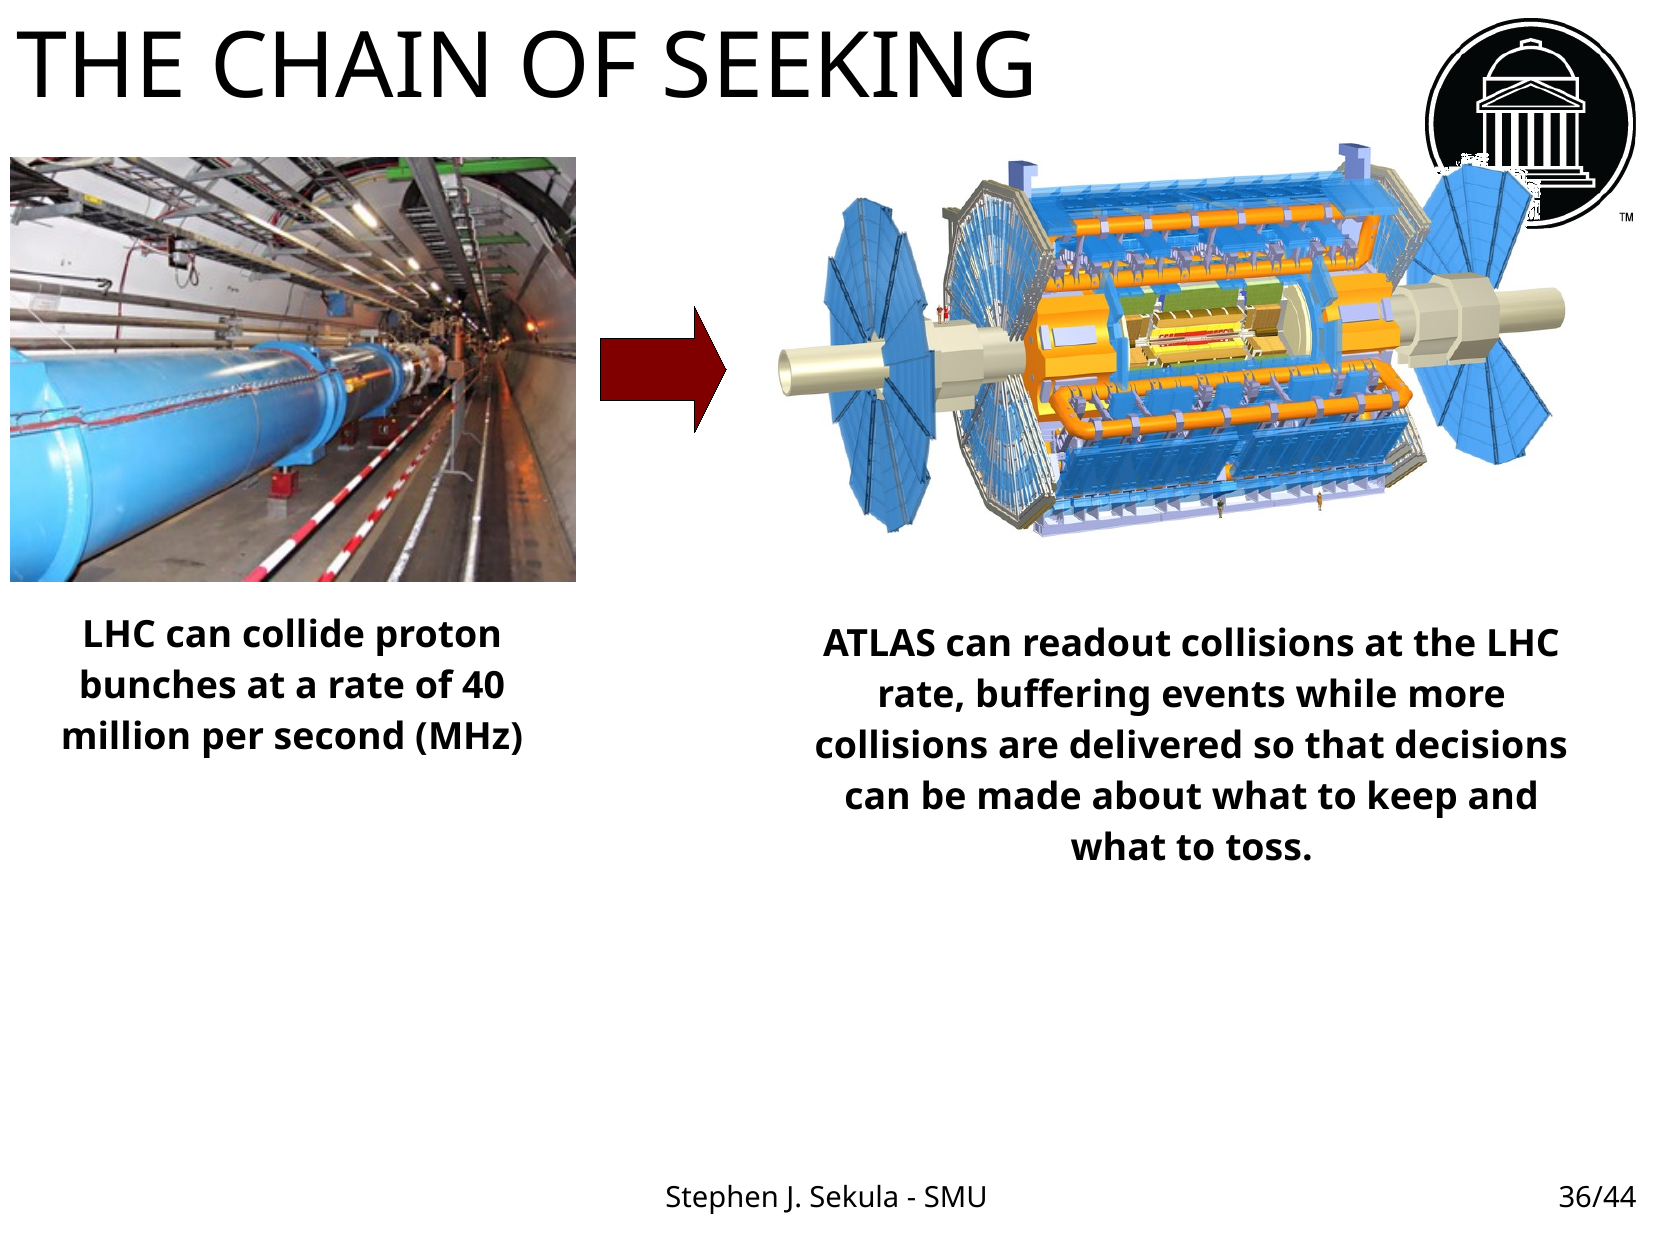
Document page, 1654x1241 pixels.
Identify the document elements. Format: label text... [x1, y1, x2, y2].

picture [742, 18, 1636, 664]
text_box ATLAS can readout collisions at the LHC rate, buffering events while more collisions are delivered so that decisions can be made about what to keep and what to toss. [790, 609, 1593, 842]
picture [10, 157, 576, 582]
text_box [600, 306, 727, 433]
text_box LHC can collide proton bunches at a rate of 40 million per second (MHz) [15, 600, 569, 761]
title THE CHAIN OF SEEKING [16, 0, 1415, 257]
